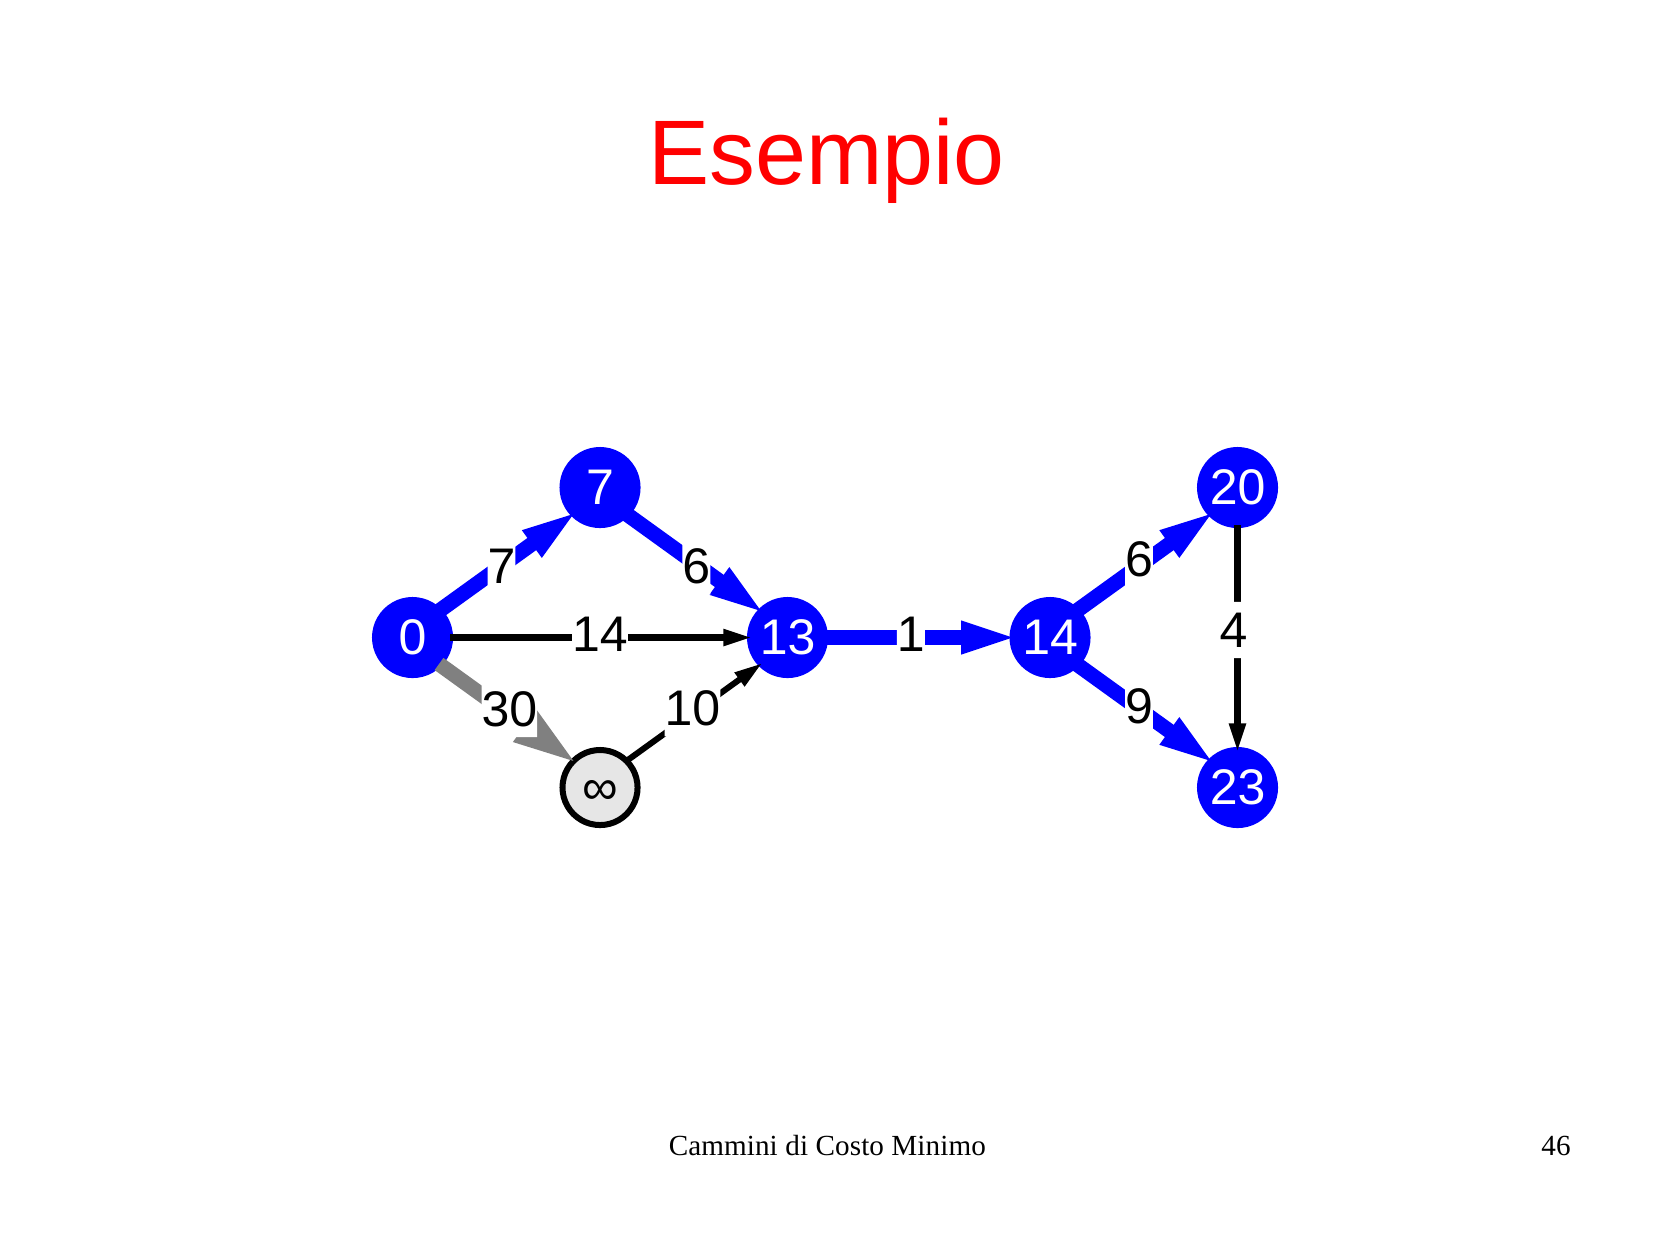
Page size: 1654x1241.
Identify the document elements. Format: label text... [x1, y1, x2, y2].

text_box 13 [750, 600, 825, 676]
text_box 6 [1125, 530, 1153, 588]
text_box 0 [375, 600, 450, 676]
text_box 4 [1219, 601, 1248, 659]
text_box 9 [1125, 678, 1153, 736]
text_box 10 [664, 680, 721, 737]
text_box 1 [896, 605, 925, 663]
text_box 6 [682, 538, 711, 595]
text_box ∞ [562, 750, 638, 826]
text_box 23 [1200, 750, 1276, 826]
text_box 7 [487, 538, 516, 595]
text_box 30 [481, 680, 538, 738]
text_box 7 [562, 450, 638, 526]
text_box 14 [572, 605, 628, 663]
text_box 20 [1200, 450, 1276, 525]
title Esempio [82, 49, 1571, 257]
text_box 14 [1012, 600, 1088, 676]
